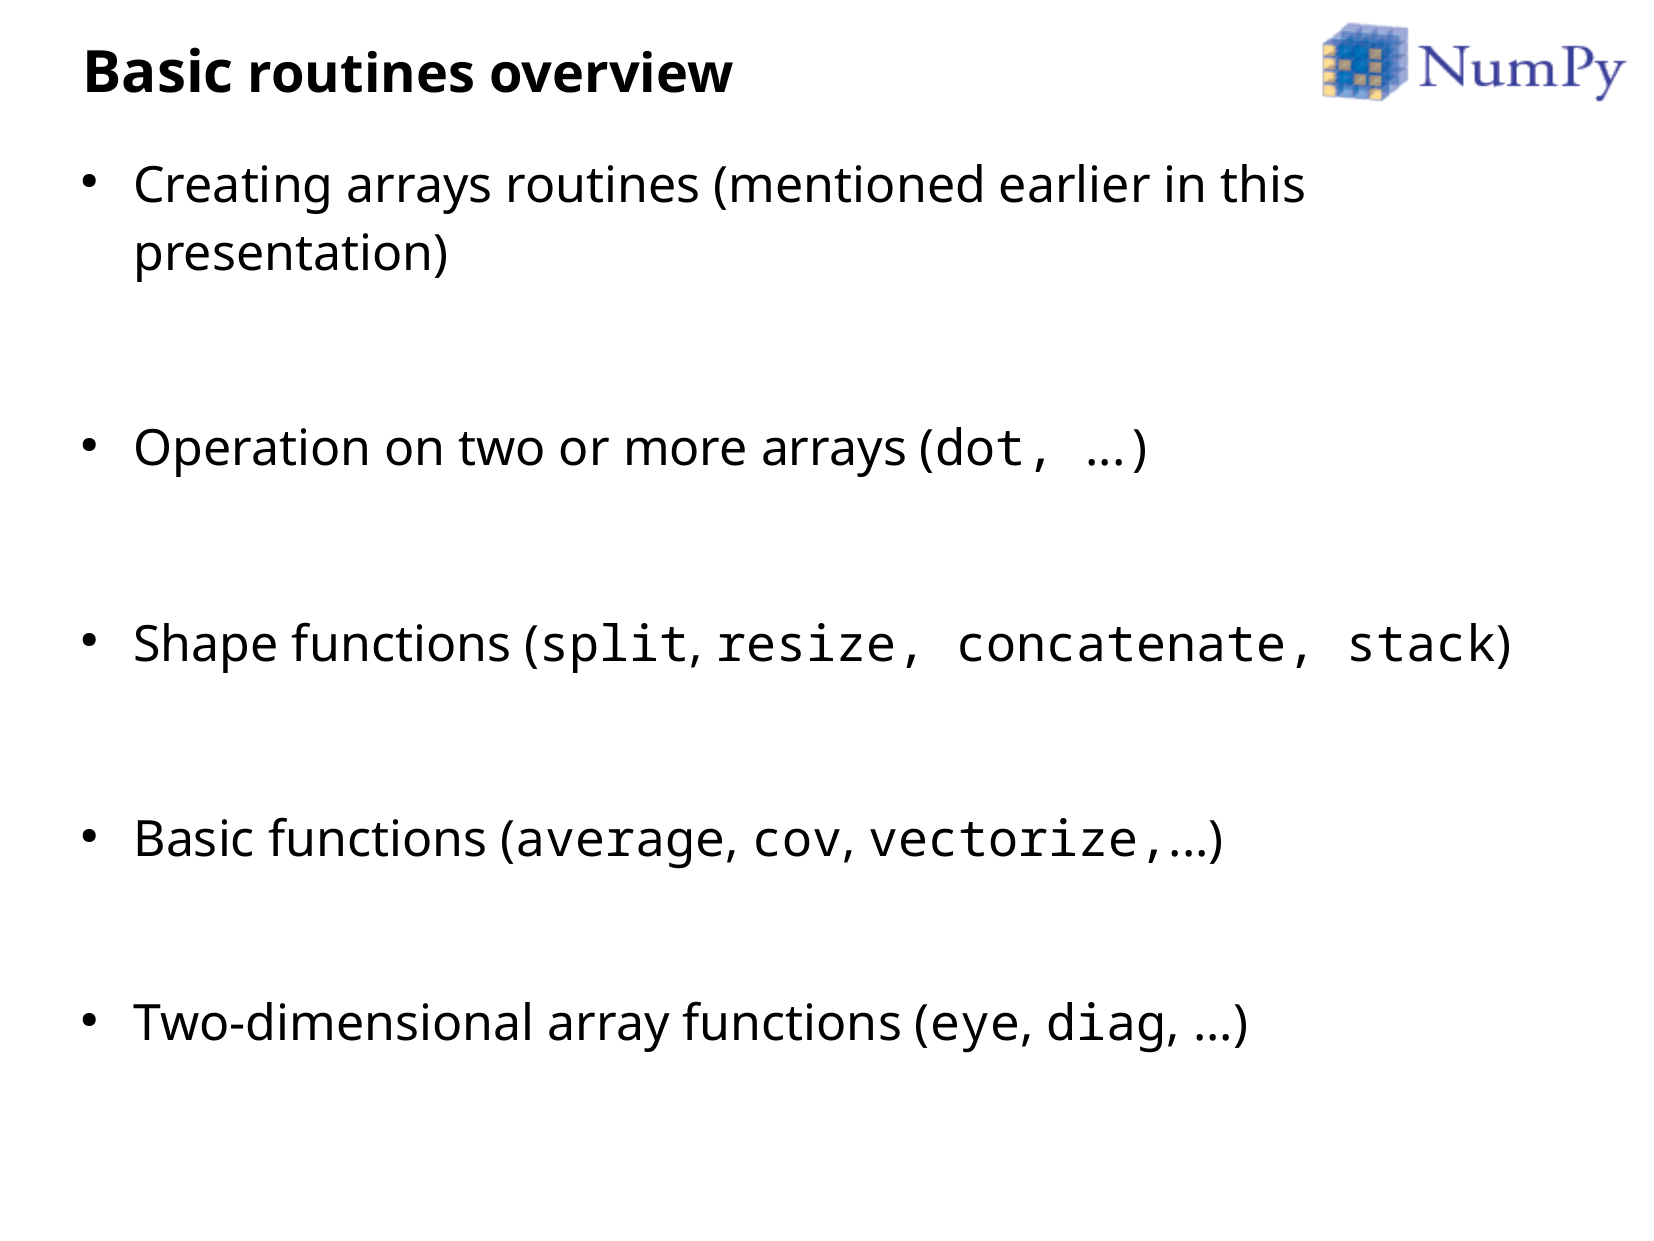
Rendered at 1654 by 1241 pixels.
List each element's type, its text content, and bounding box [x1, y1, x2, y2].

title Basic routines overview [82, 15, 1571, 125]
picture [1302, 13, 1635, 113]
list Creating arrays routines (mentioned earlier in this presentation) Operation on two or more arrays (dot, ...) Shape functions (split, resize, concatenate, stack) Basic functions (average, cov, vectorize,...) Two-dimensional array functions (eye, diag, ...) [62, 148, 1606, 1205]
